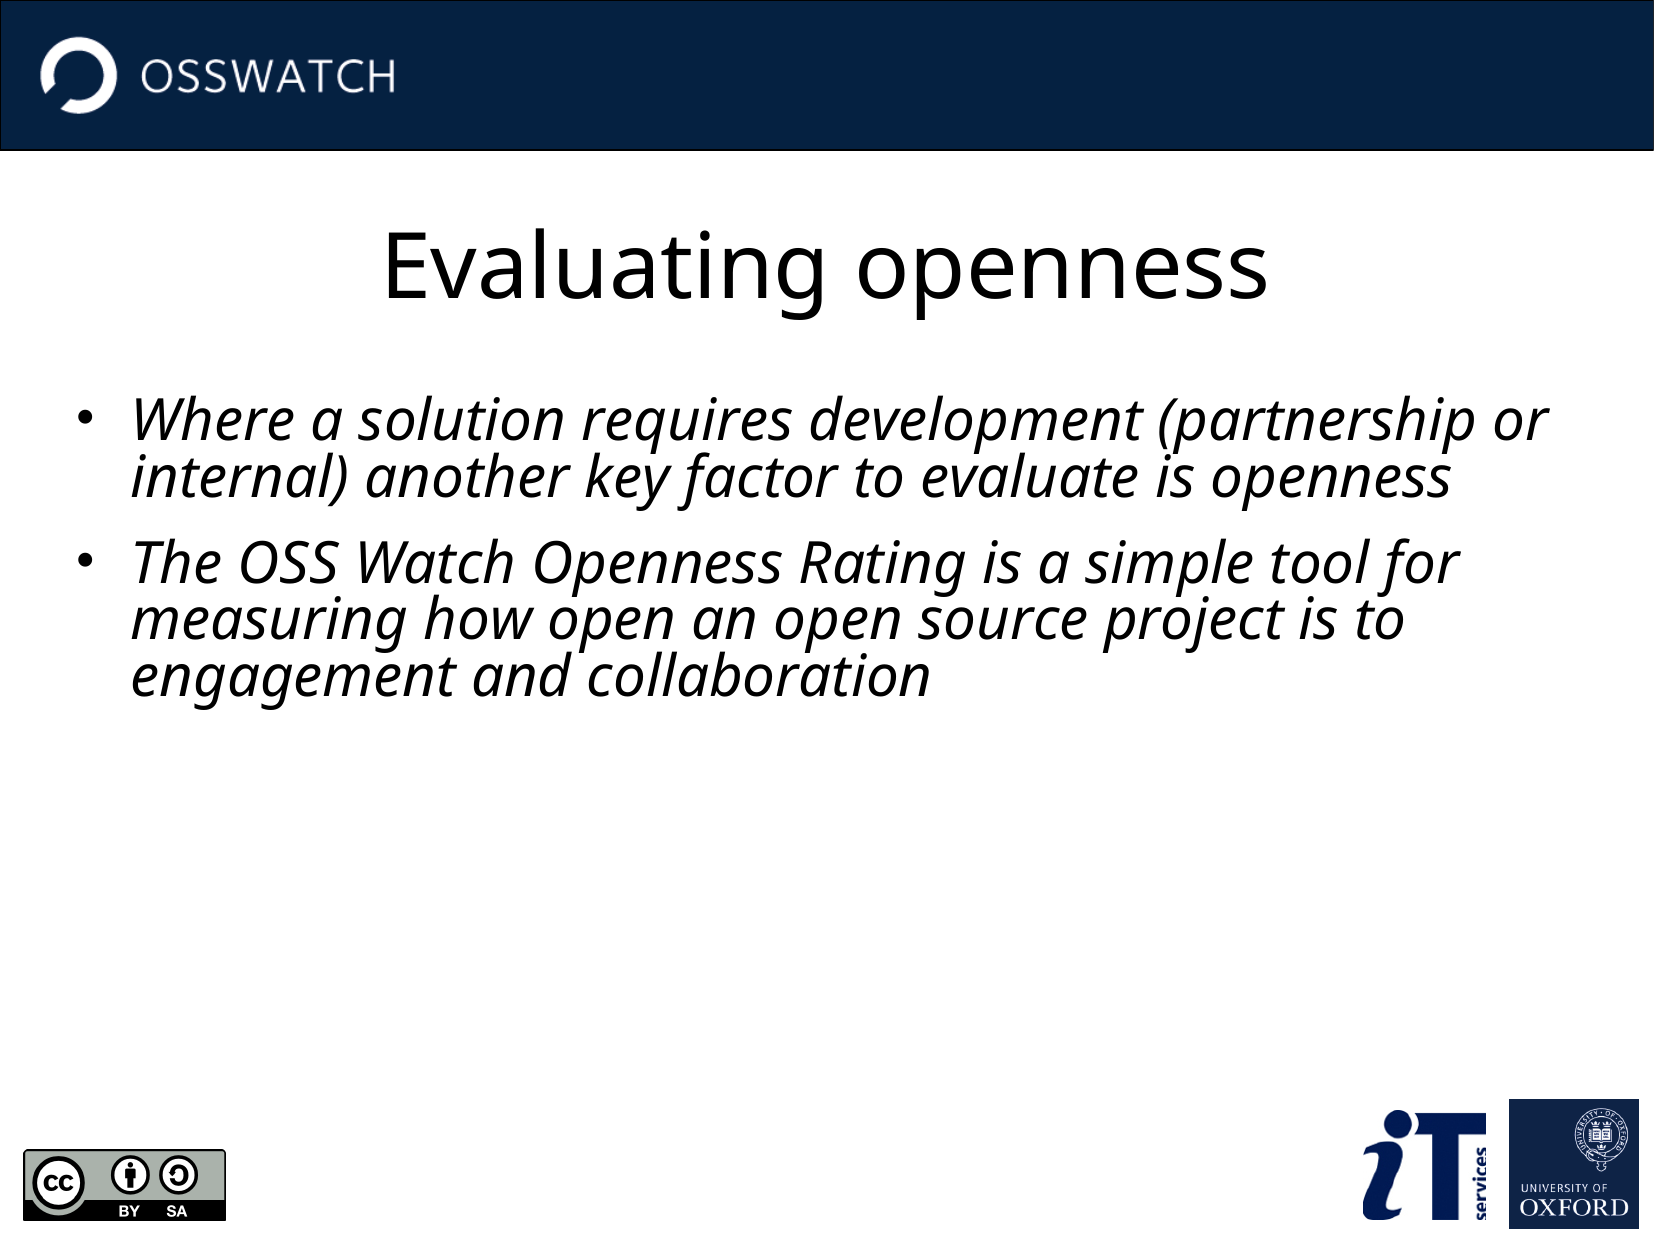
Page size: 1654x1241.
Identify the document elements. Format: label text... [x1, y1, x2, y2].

picture [1363, 1150, 1486, 1220]
title Evaluating openness [82, 169, 1569, 375]
picture [1509, 1099, 1639, 1229]
picture [23, 1149, 226, 1221]
picture [12, 12, 426, 141]
list Where a solution requires development (partnership or internal) another key factor to evaluate is openness The OSS Watch Openness Rating is a simple tool for measuring how open an open source project is to engagement and collaboration [74, 395, 1562, 1150]
